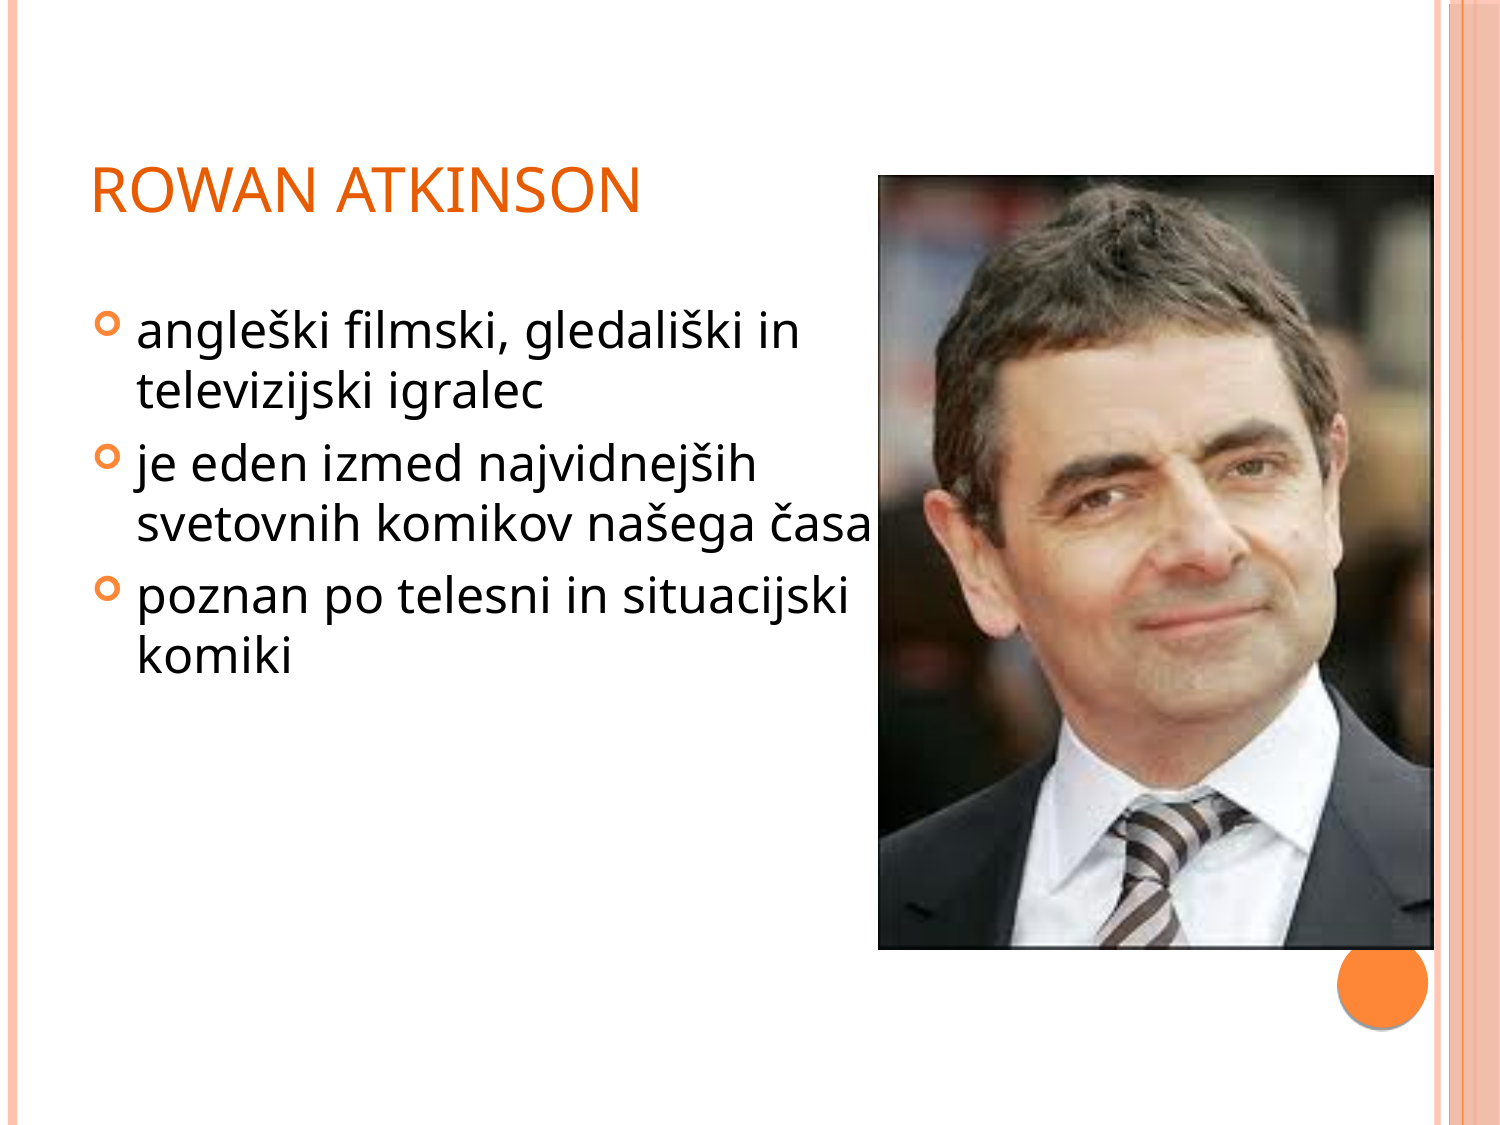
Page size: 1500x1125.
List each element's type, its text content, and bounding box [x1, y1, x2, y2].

list angleški filmski, gledališki in televizijski igralec je eden izmed najvidnejših svetovnih komikov našega časa poznan po telesni in situacijski komiki [76, 290, 928, 1091]
picture [878, 175, 1434, 950]
title Rowan Atkinson [75, 45, 1300, 233]
